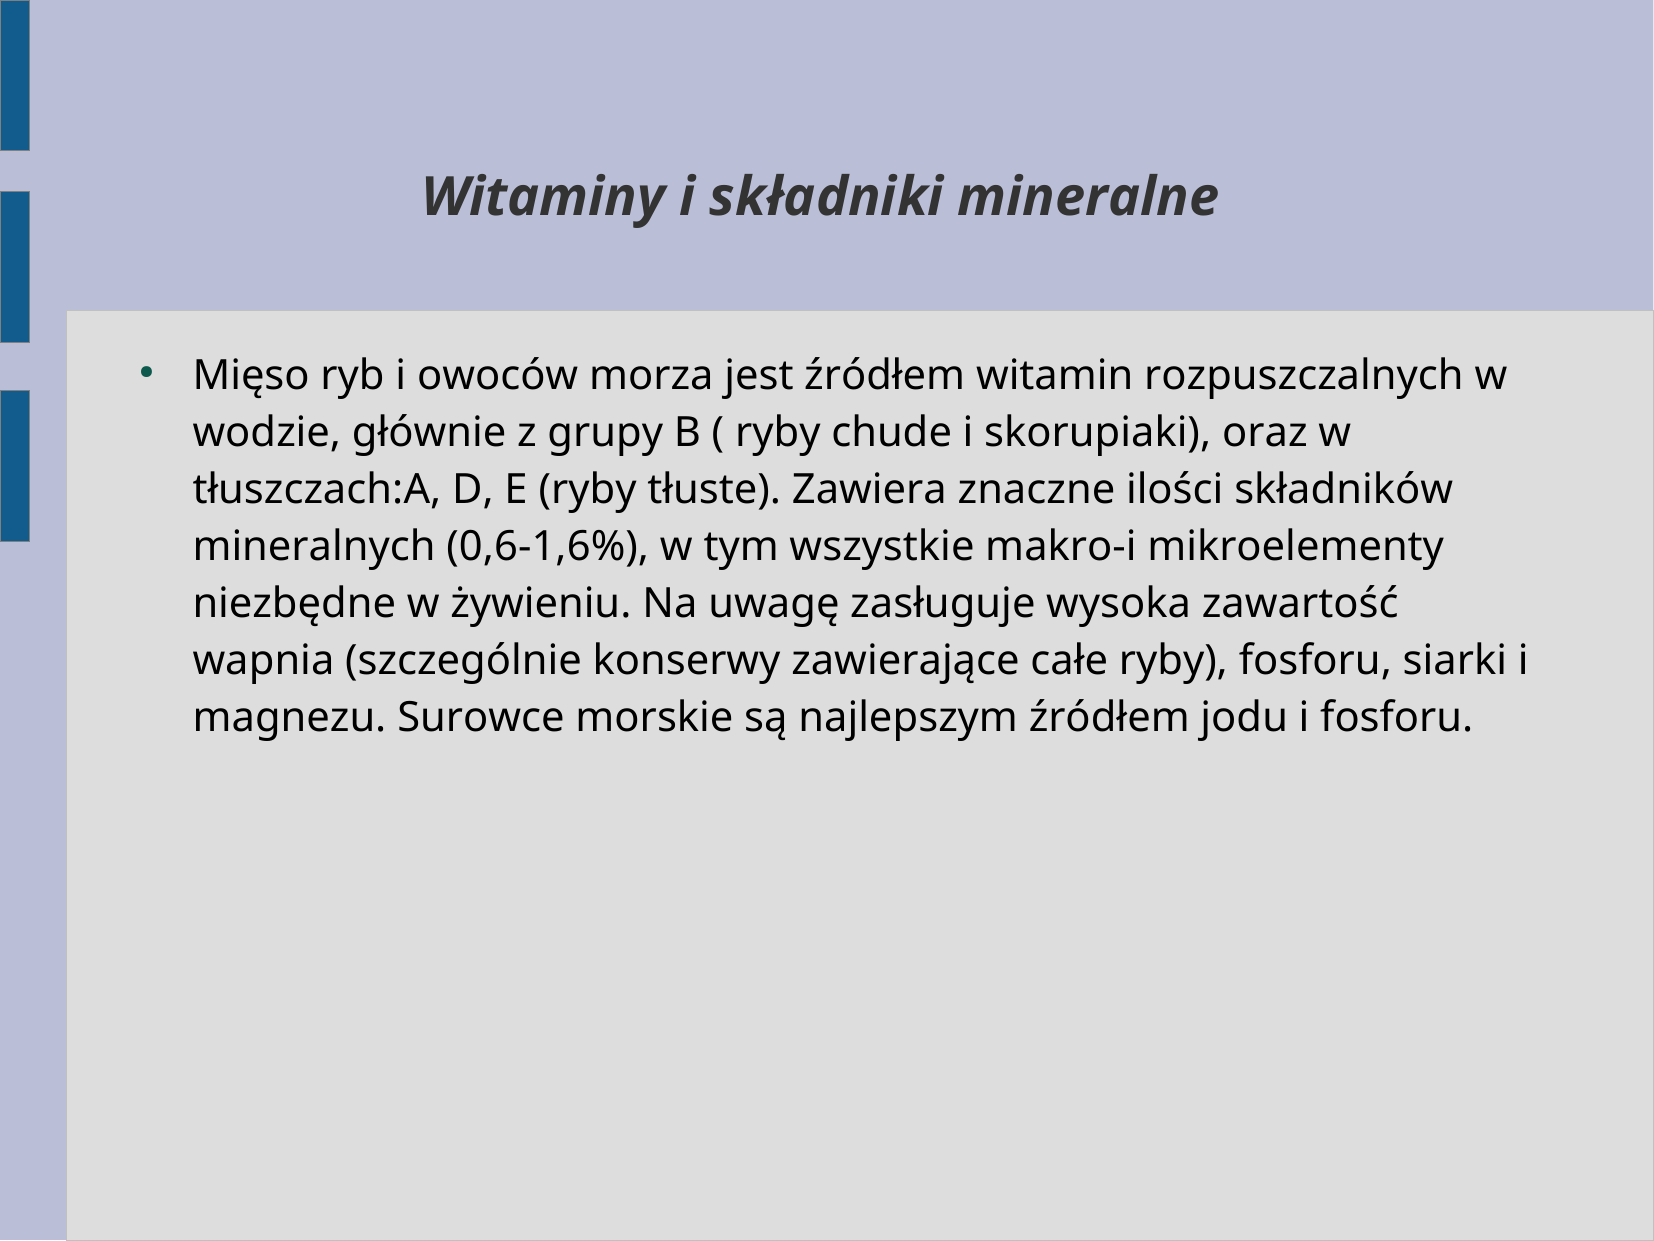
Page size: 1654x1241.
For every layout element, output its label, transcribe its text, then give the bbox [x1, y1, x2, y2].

list Mięso ryb i owoców morza jest źródłem witamin rozpuszczalnych w wodzie, głównie z grupy B ( ryby chude i skorupiaki), oraz w tłuszczach:A, D, E (ryby tłuste). Zawiera znaczne ilości składników mineralnych (0,6-1,6%), w tym wszystkie makro-i mikroelementy niezbędne w żywieniu. Na uwagę zasługuje wysoka zawartość wapnia (szczególnie konserwy zawierające całe ryby), fosforu, siarki i magnezu. Surowce morskie są najlepszym źródłem jodu i fosforu. [121, 344, 1534, 1127]
title Witaminy i składniki mineralne [121, 91, 1534, 299]
